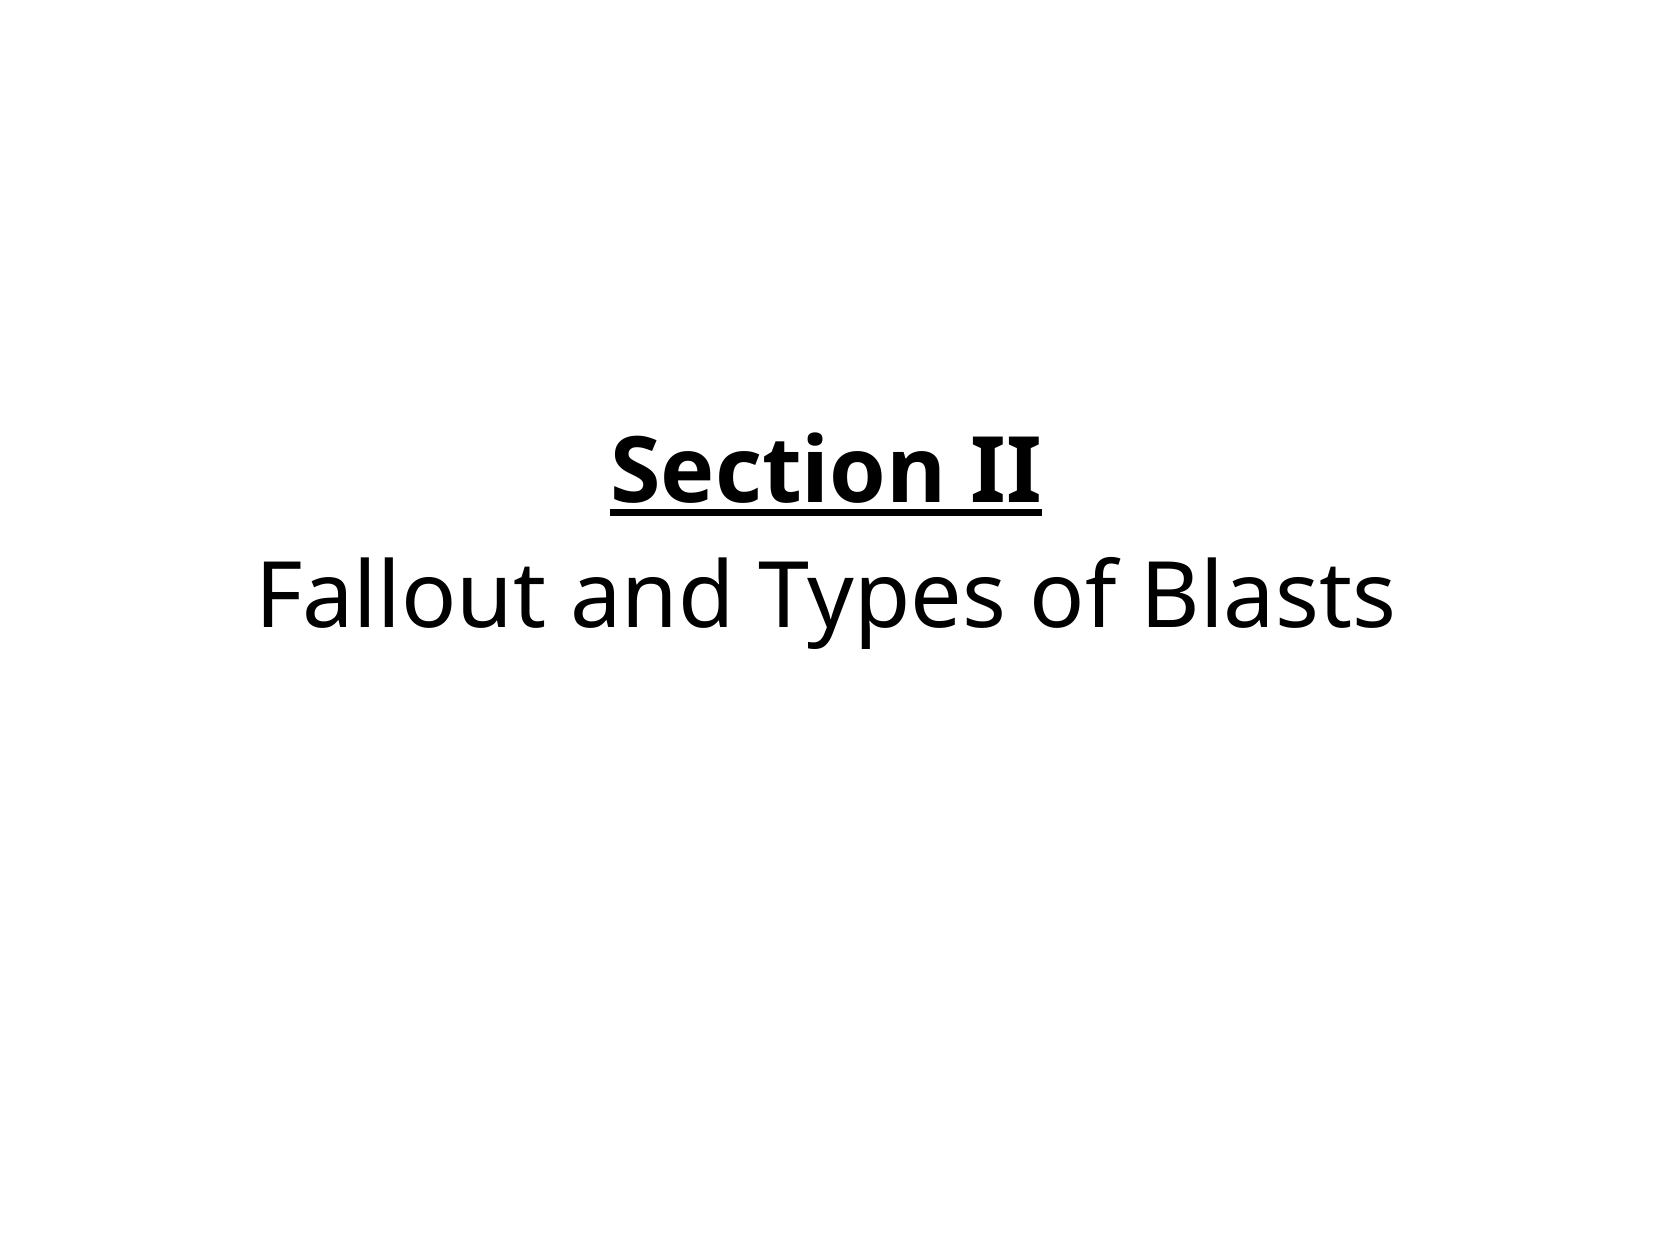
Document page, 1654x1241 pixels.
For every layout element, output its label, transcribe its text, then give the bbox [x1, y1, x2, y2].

subtitle Section II Fallout and Types of Blasts [82, 49, 1571, 1010]
